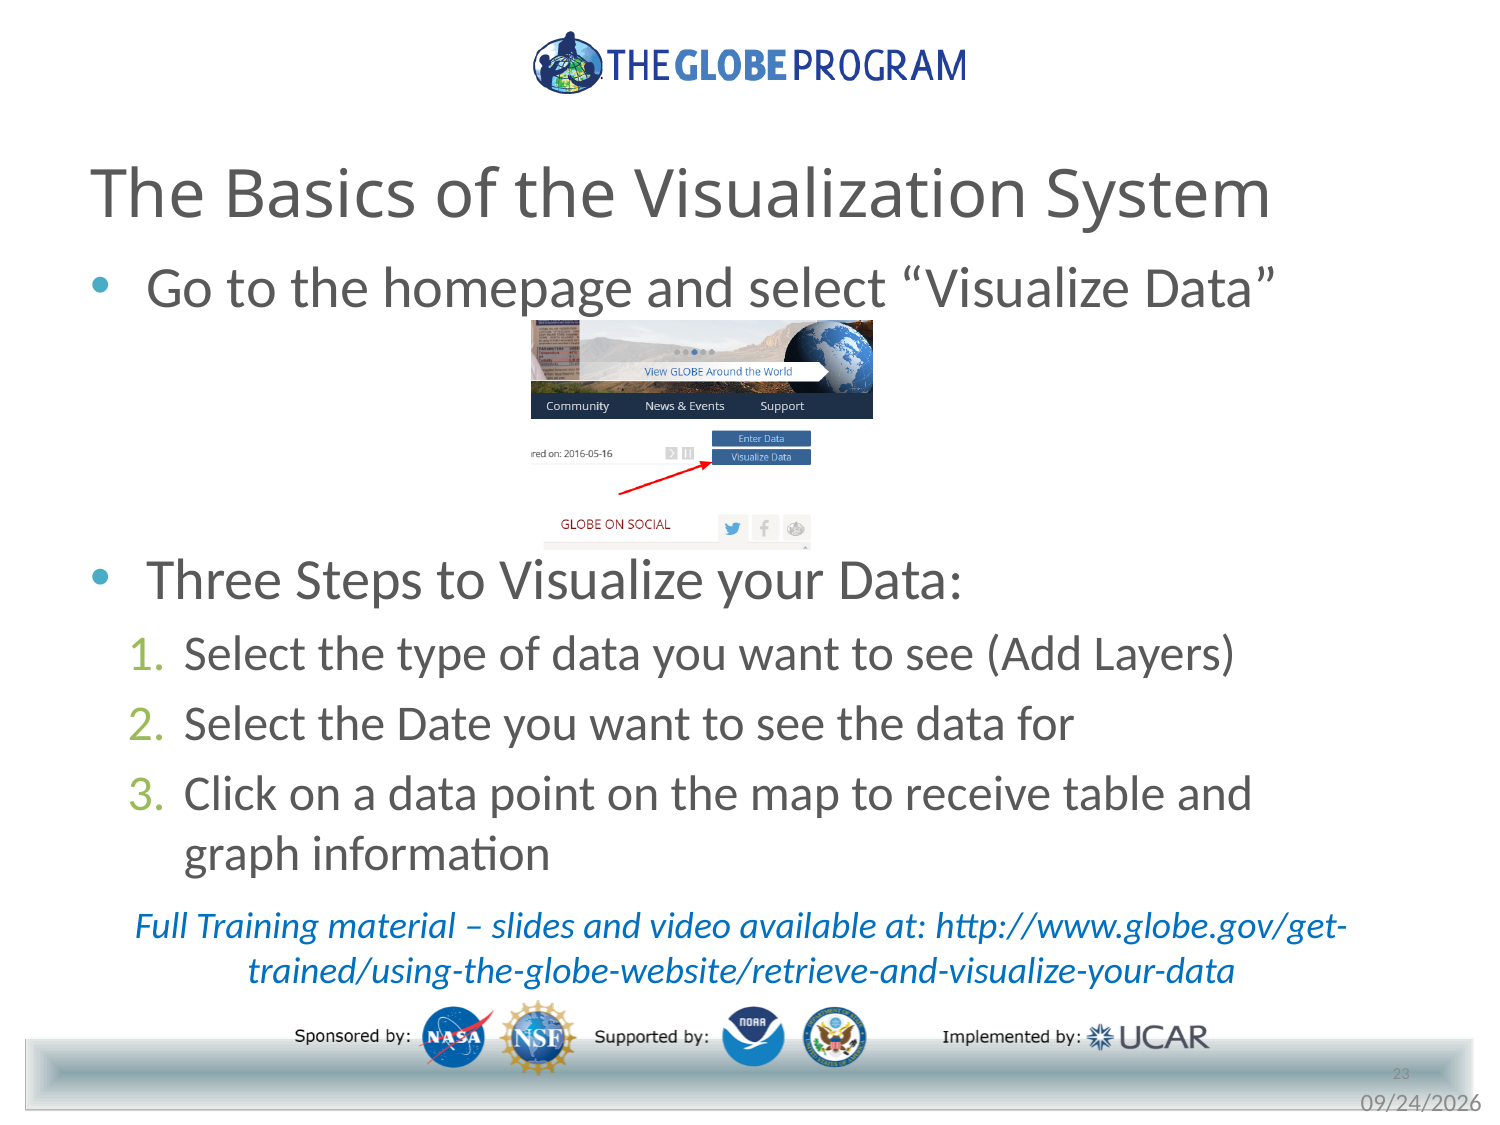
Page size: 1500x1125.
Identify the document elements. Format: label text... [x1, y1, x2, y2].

picture [262, 1000, 1238, 1085]
picture [526, 24, 975, 100]
text_box Full Training material – slides and video available at: http://www.globe.gov/get-trained/using-the-globe-website/retrieve-and-visualize-your-data [60, 893, 1423, 999]
list Go to the homepage and select “Visualize Data” Three Steps to Visualize your Data: Select the type of data you want to see (Add Layers) Select the Date you want to see the data for Click on a data point on the map to receive table and graph information [75, 241, 1346, 893]
picture [531, 320, 873, 550]
slide_number 04/28/2024 [1345, 1086, 1500, 1118]
slide_number <number> [1074, 1042, 1425, 1103]
title The Basics of the Visualization System [75, 119, 1425, 263]
